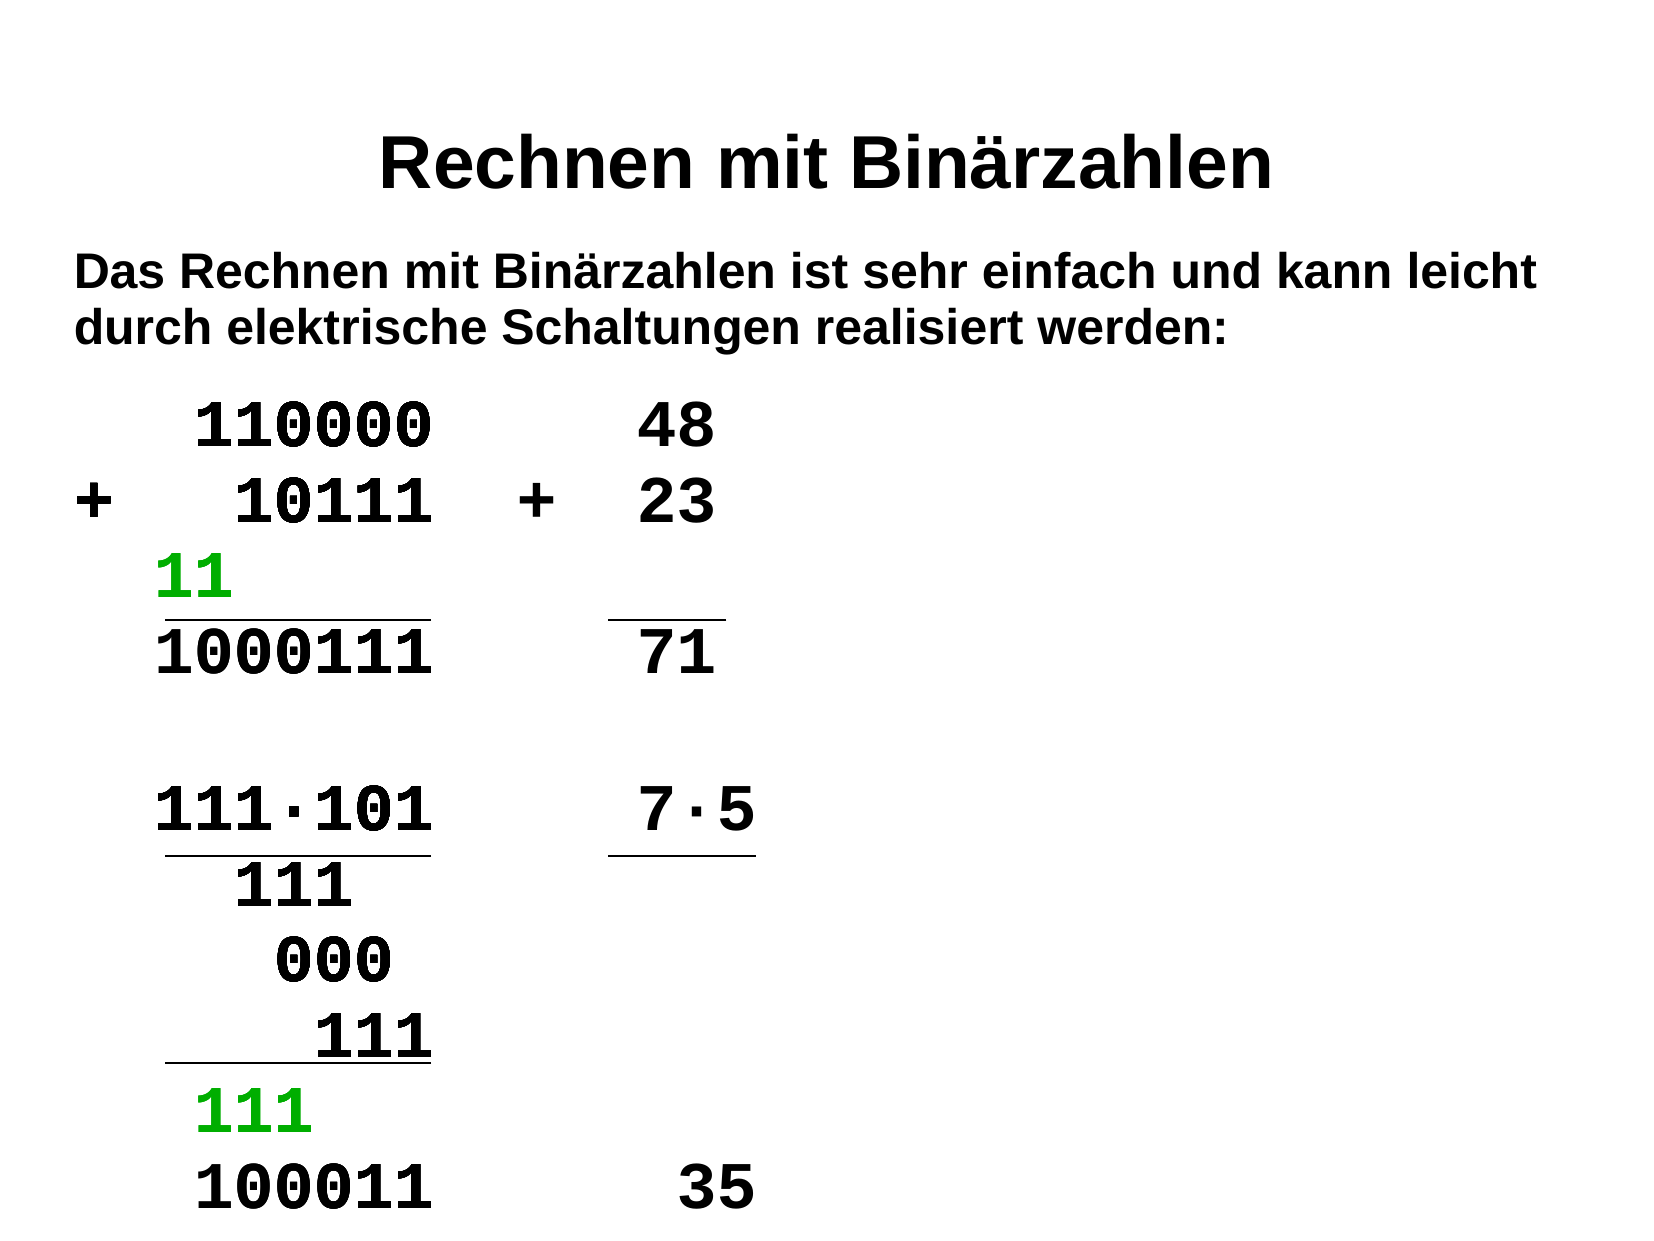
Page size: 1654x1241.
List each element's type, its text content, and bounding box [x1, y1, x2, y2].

text_box Das Rechnen mit Binärzahlen ist sehr einfach und kann leicht durch elektrische Schaltungen realisiert werden: [59, 236, 1595, 366]
text_box 111·101 111 000 111 111 100011 [59, 767, 473, 1236]
text_box 110000 + 10111 11 1000111 [59, 383, 473, 701]
text_box 7·5 35 [501, 767, 916, 1236]
title Rechnen mit Binärzahlen [88, 78, 1565, 236]
text_box 48 + 23 71 [501, 383, 916, 701]
